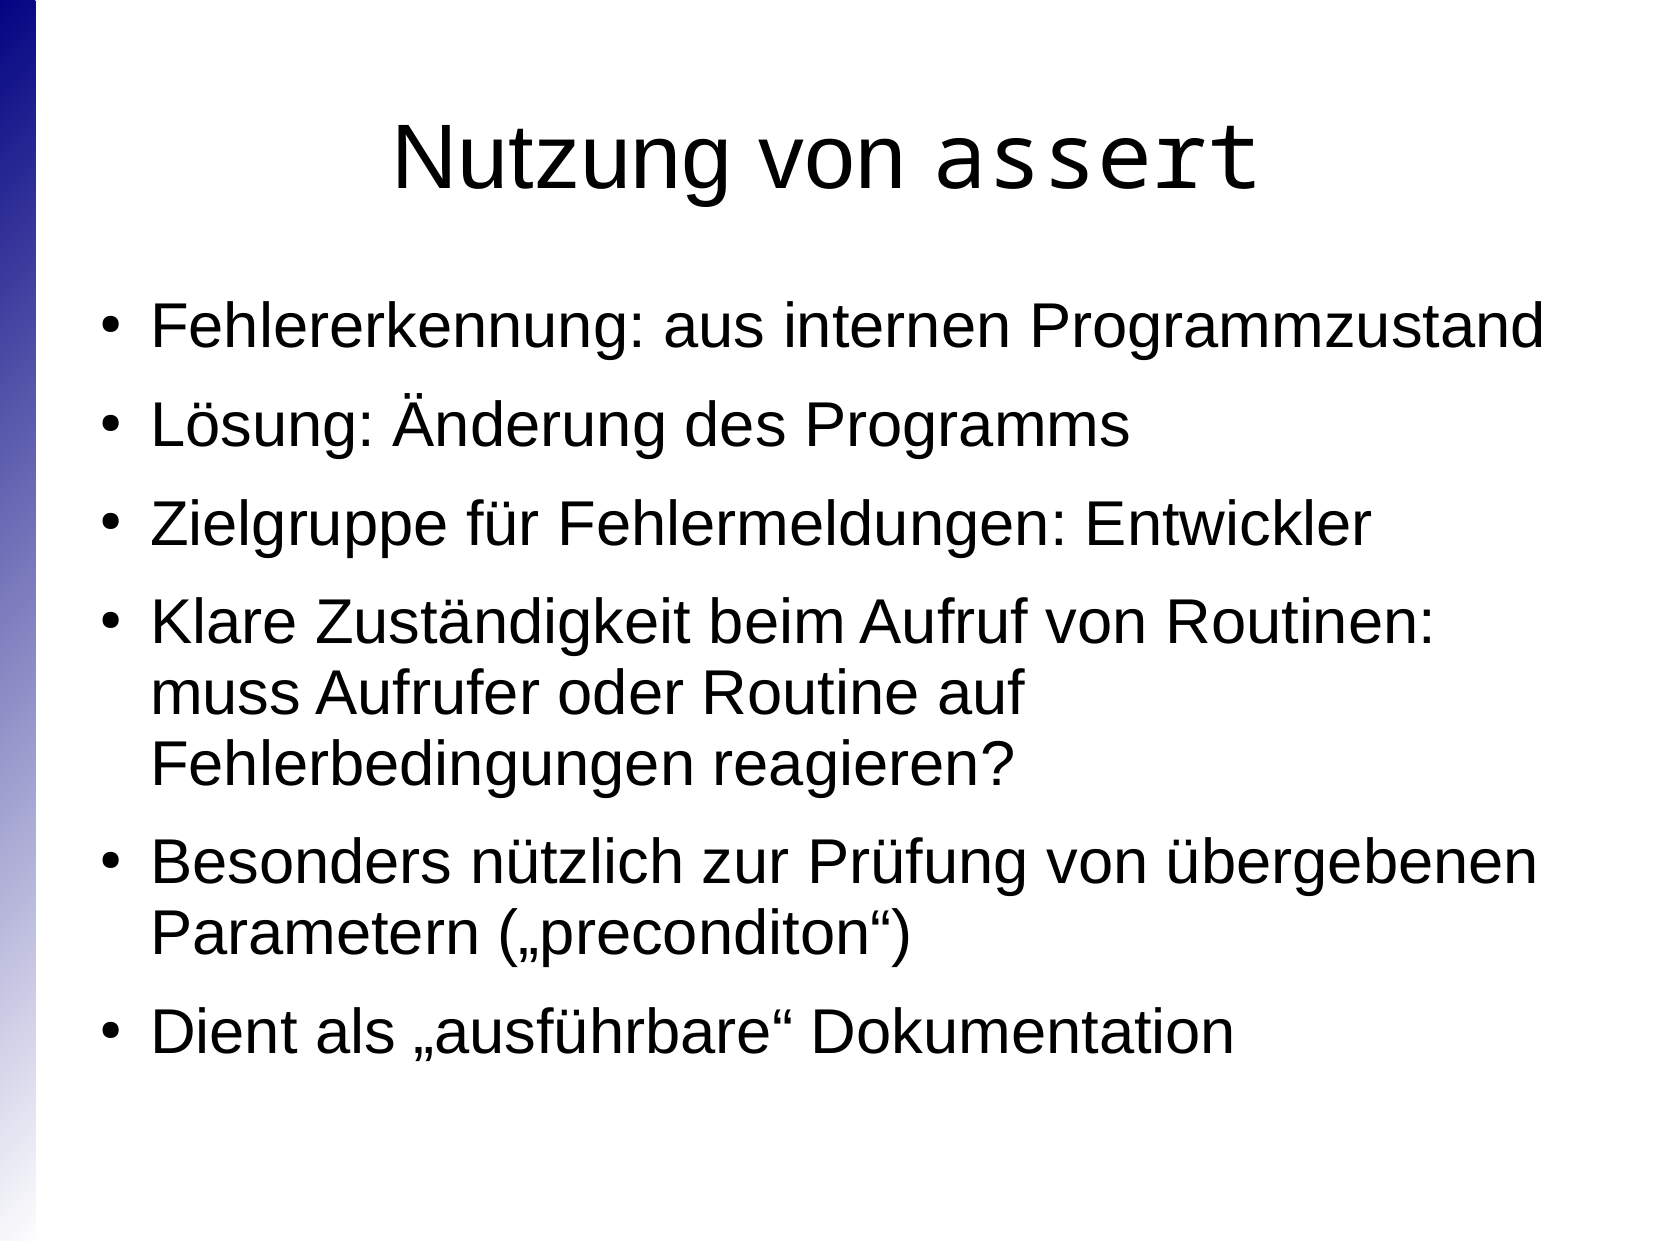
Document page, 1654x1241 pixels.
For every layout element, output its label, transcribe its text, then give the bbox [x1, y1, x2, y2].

list Fehlererkennung: aus internen Programmzustand Lösung: Änderung des Programms Zielgruppe für Fehlermeldungen: Entwickler Klare Zuständigkeit beim Aufruf von Routinen: muss Aufrufer oder Routine auf Fehlerbedingungen reagieren? Besonders nützlich zur Prüfung von übergebenen Parametern („preconditon“) Dient als „ausführbare“ Dokumentation [82, 290, 1571, 1109]
title Nutzung von assert [82, 49, 1571, 257]
